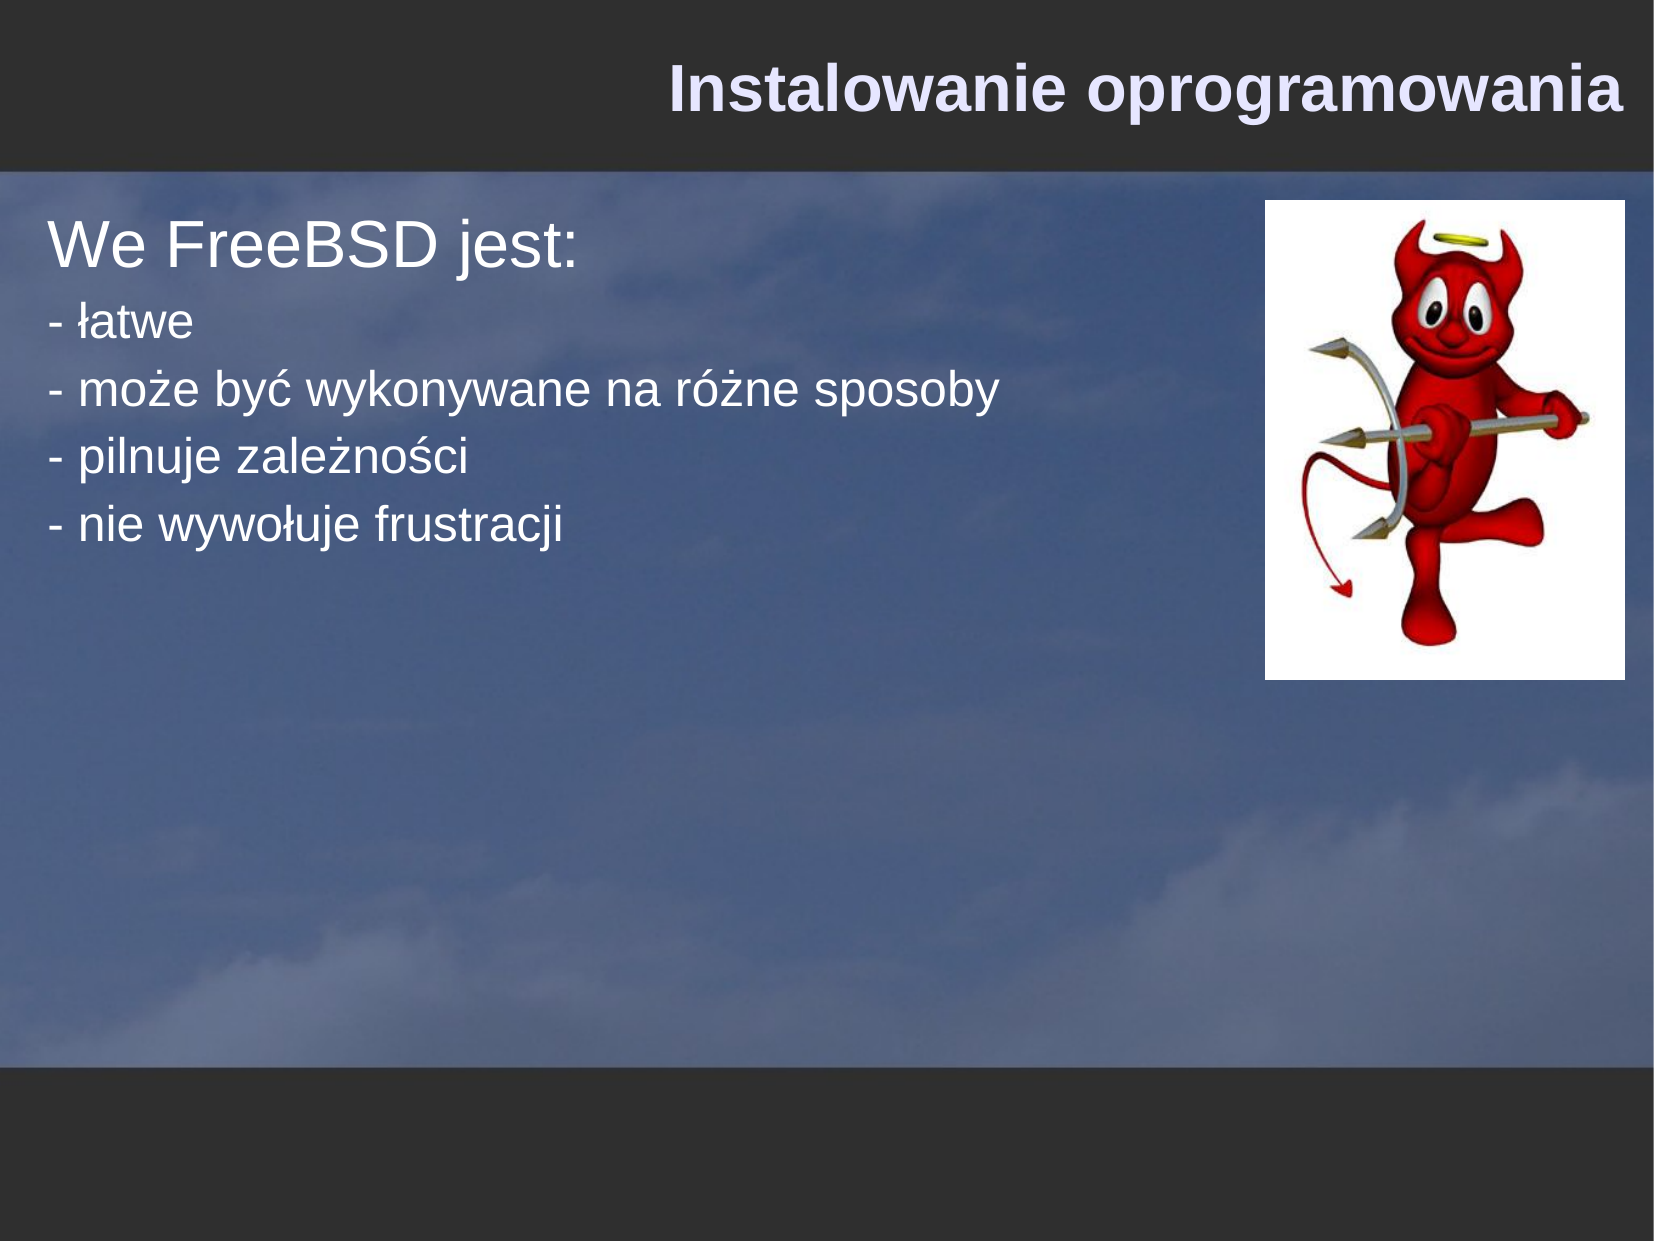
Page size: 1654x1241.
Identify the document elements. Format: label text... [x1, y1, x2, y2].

list We FreeBSD jest: - łatwe - może być wykonywane na różne sposoby - pilnuje zależności - nie wywołuje frustracji [29, 206, 1625, 1034]
title Instalowanie oprogramowania [29, 29, 1625, 148]
picture [0, 0, 1654, 1241]
